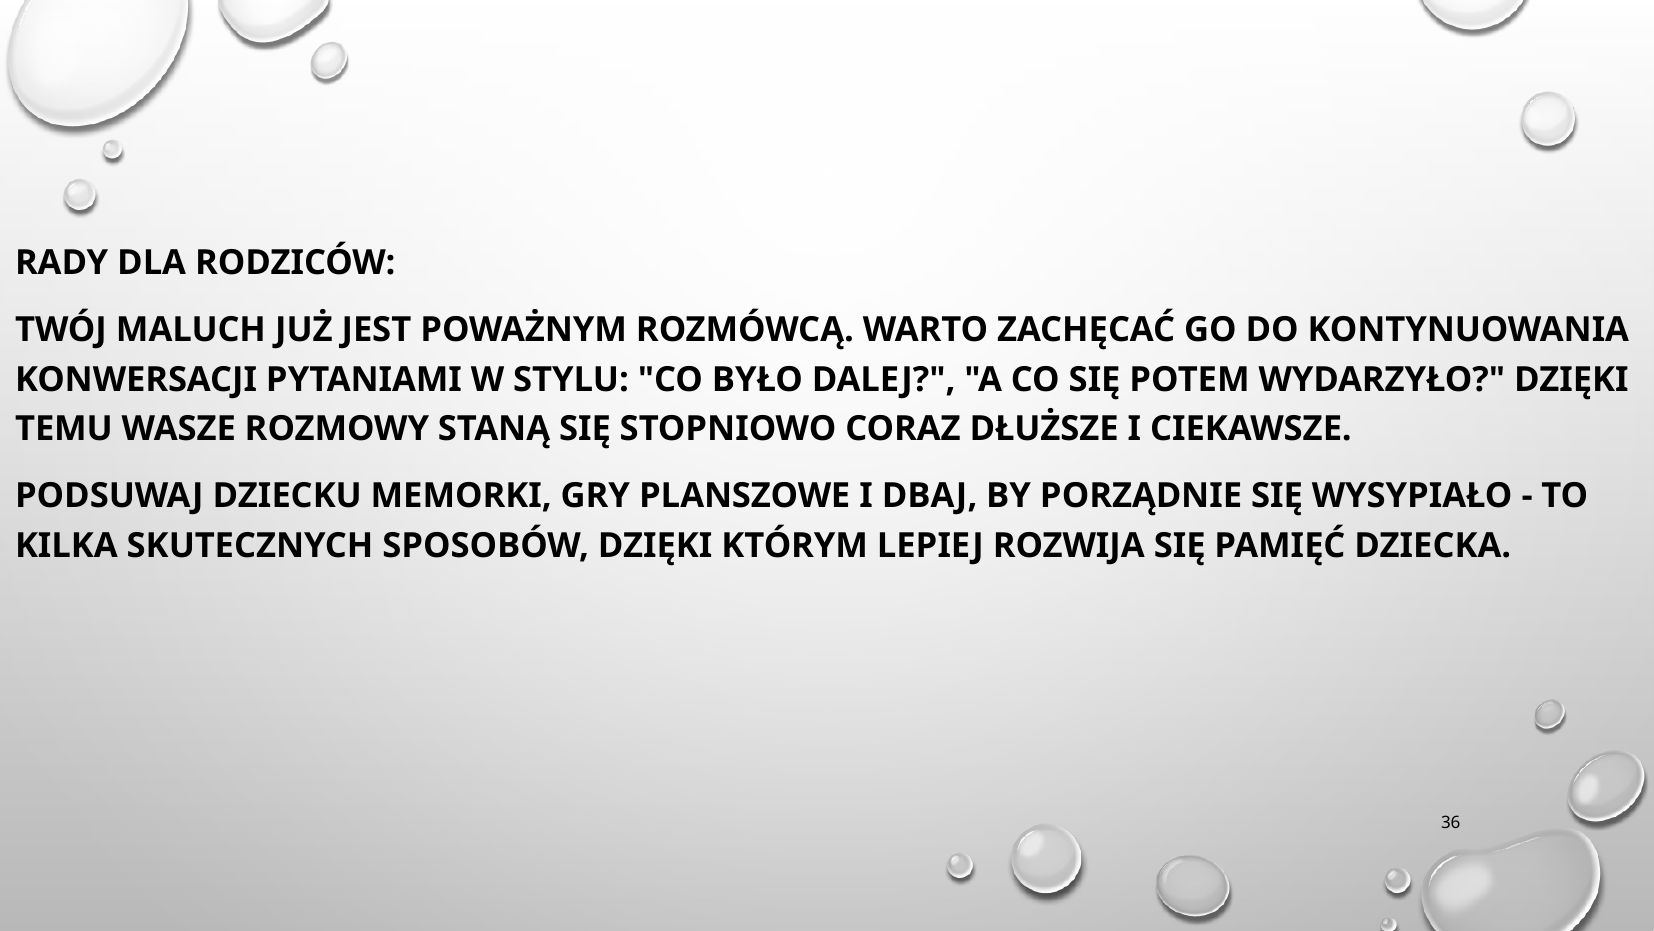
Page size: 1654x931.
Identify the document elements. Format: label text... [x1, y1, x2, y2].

list Rady dla rodziców: Twój maluch już jest poważnym rozmówcą. Warto zachęcać go do kontynuowania konwersacji pytaniami w stylu: "Co było dalej?", "A co się potem wydarzyło?" Dzięki temu Wasze rozmowy staną się stopniowo coraz dłuższe i ciekawsze. Podsuwaj dziecku memorki, gry planszowe i dbaj, by porządnie się wysypiało - to kilka skutecznych sposobów, dzięki którym lepiej rozwija się pamięć dziecka. [0, 224, 1654, 764]
text_box [1426, 798, 1530, 848]
